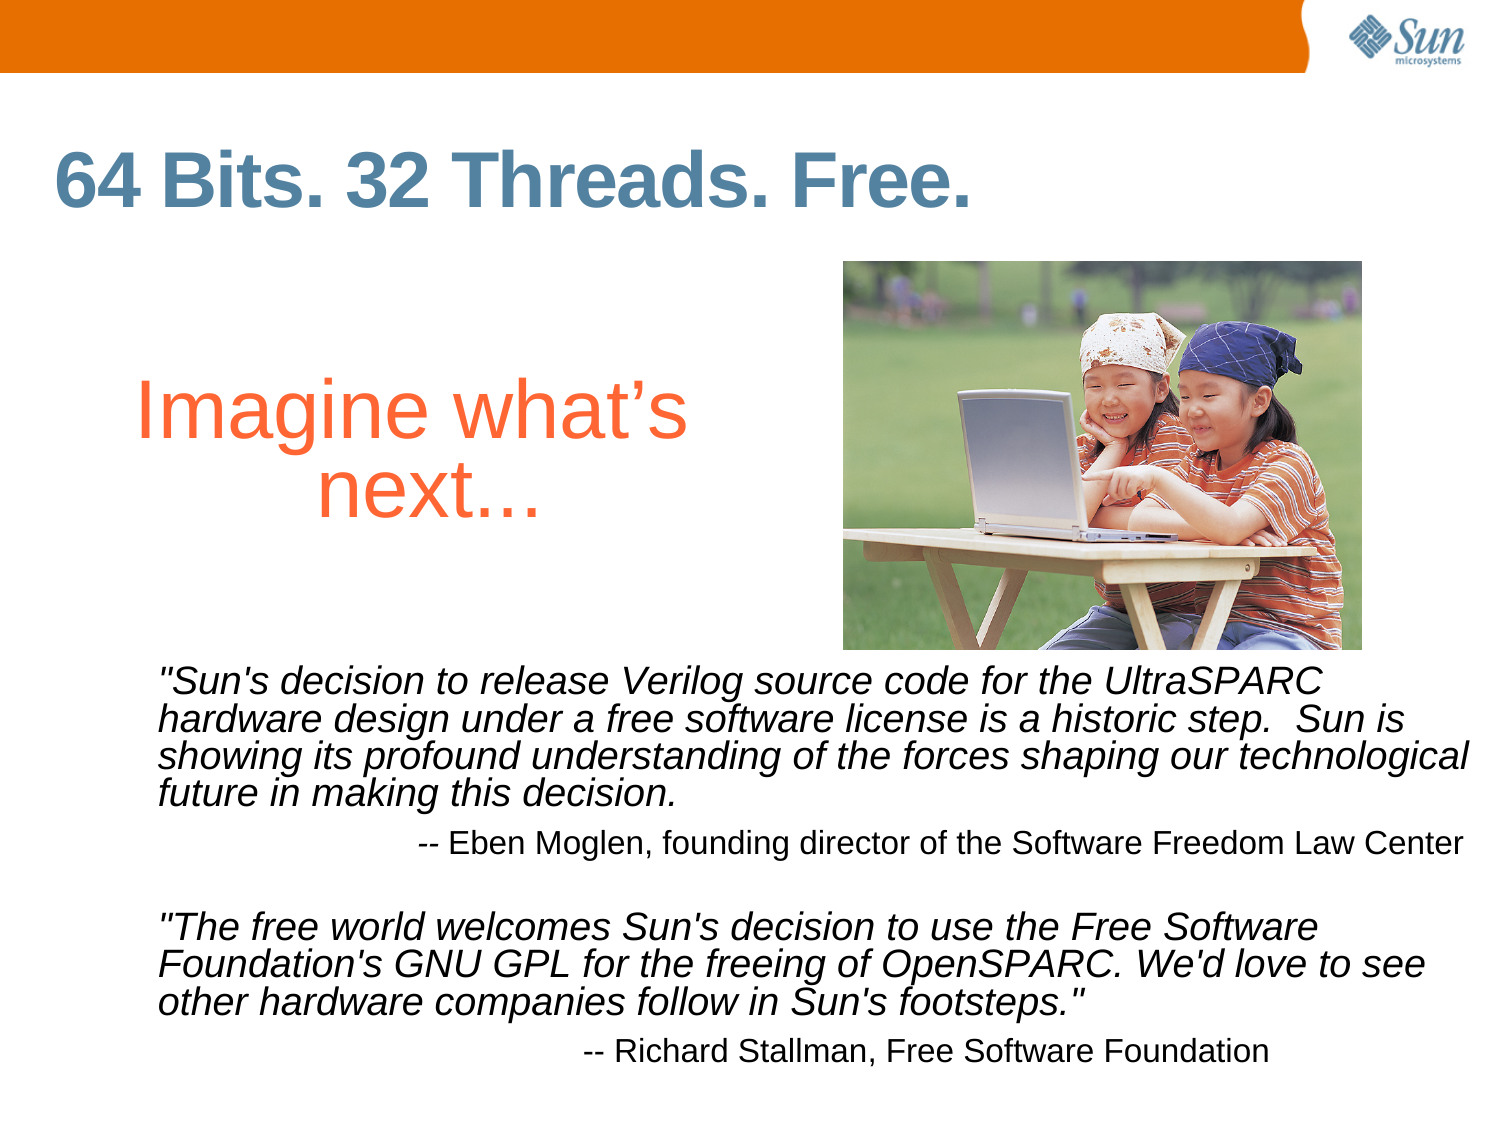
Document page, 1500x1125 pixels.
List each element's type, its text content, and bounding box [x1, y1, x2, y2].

text_box "Sun's decision to release Verilog source code for the UltraSPARC hardware design under a free software license is a historic step. Sun is showing its profound understanding of the forces shaping our technological future in making this decision. -- Eben Moglen, founding director of the Software Freedom Law Center "The free world welcomes Sun's decision to use the Free Software Foundation's GNU GPL for the freeing of OpenSPARC. We'd love to see other hardware companies follow in Sun's footsteps." -- Richard Stallman, Free Software Foundation [0, 611, 1485, 1069]
picture [0, 0, 1500, 73]
title 64 Bits. 32 Threads. Free. [54, 143, 1391, 232]
text_box Imagine what’s next... [48, 368, 741, 541]
picture [843, 261, 1362, 611]
